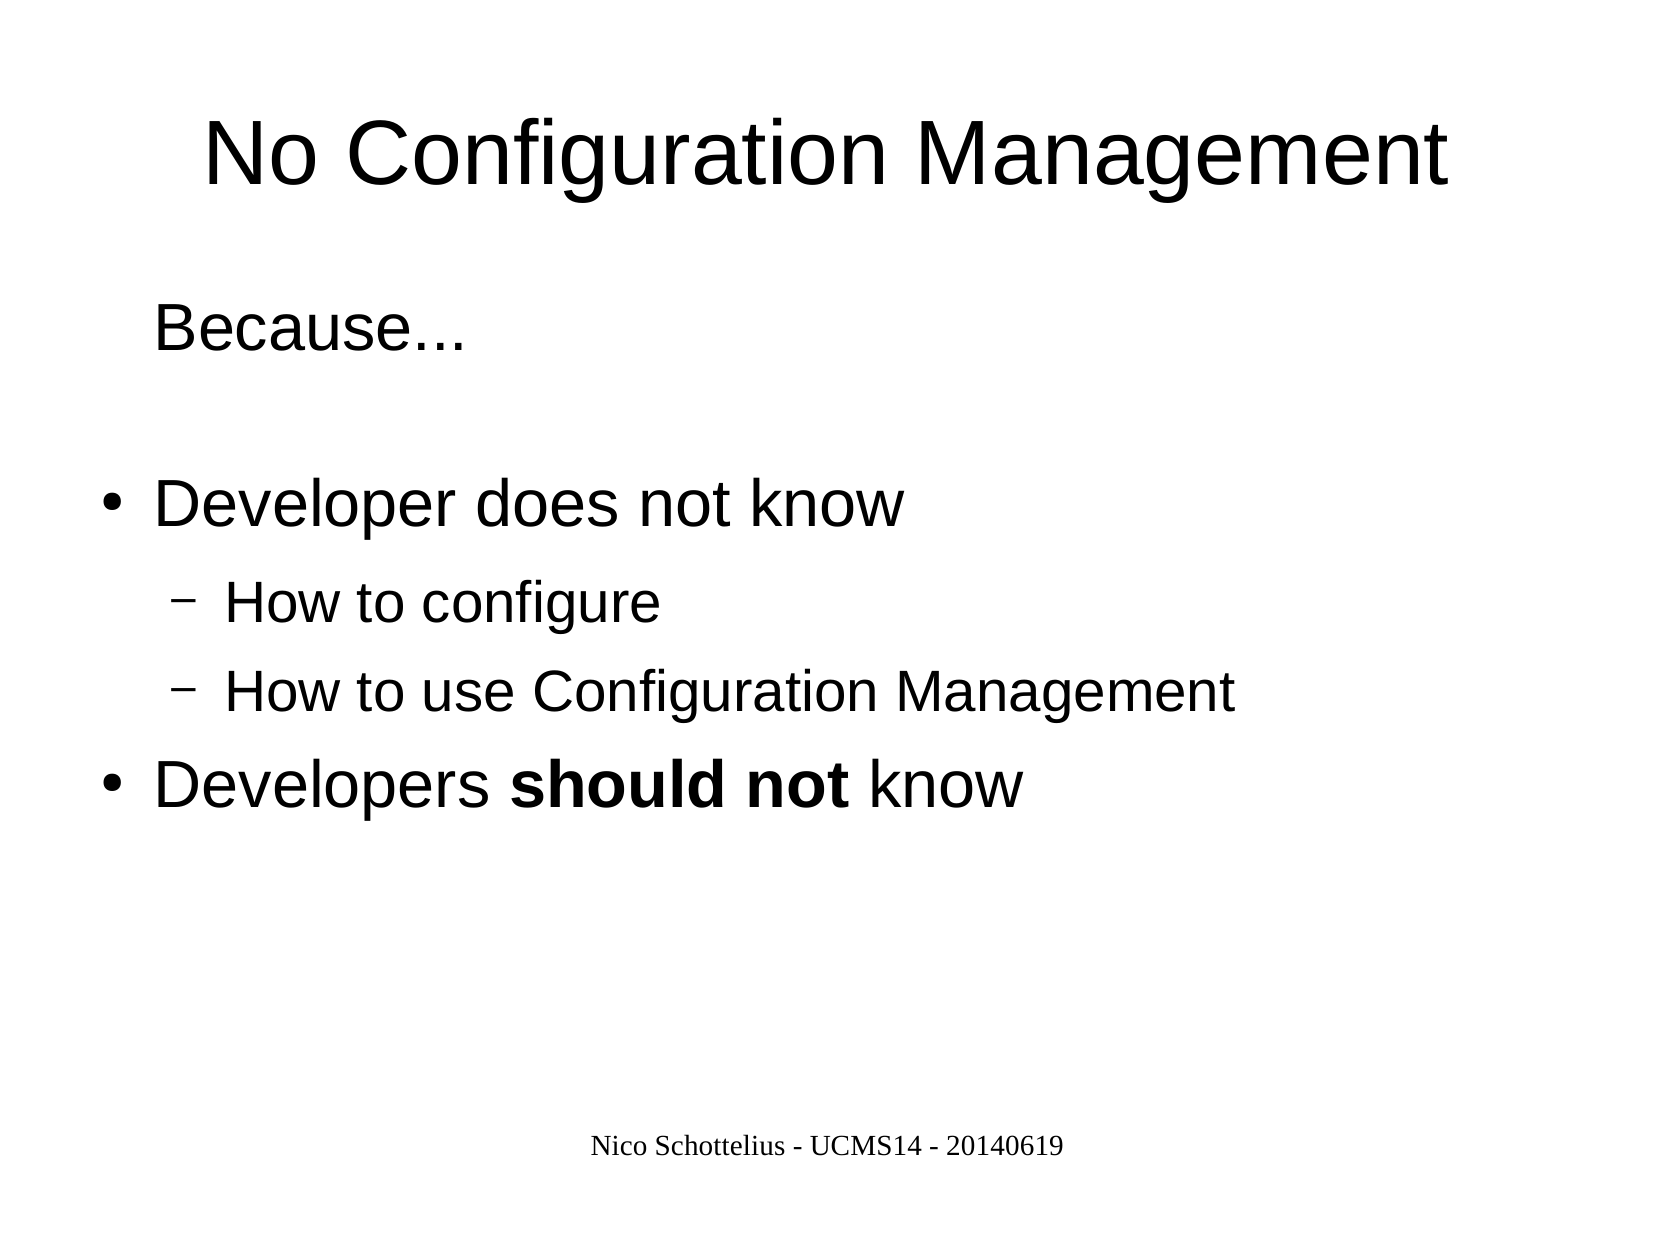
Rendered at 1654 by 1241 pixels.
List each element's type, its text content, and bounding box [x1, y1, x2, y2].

list Because... Developer does not know How to configure How to use Configuration Management Developers should not know [82, 290, 1538, 977]
title No Configuration Management [82, 49, 1571, 257]
